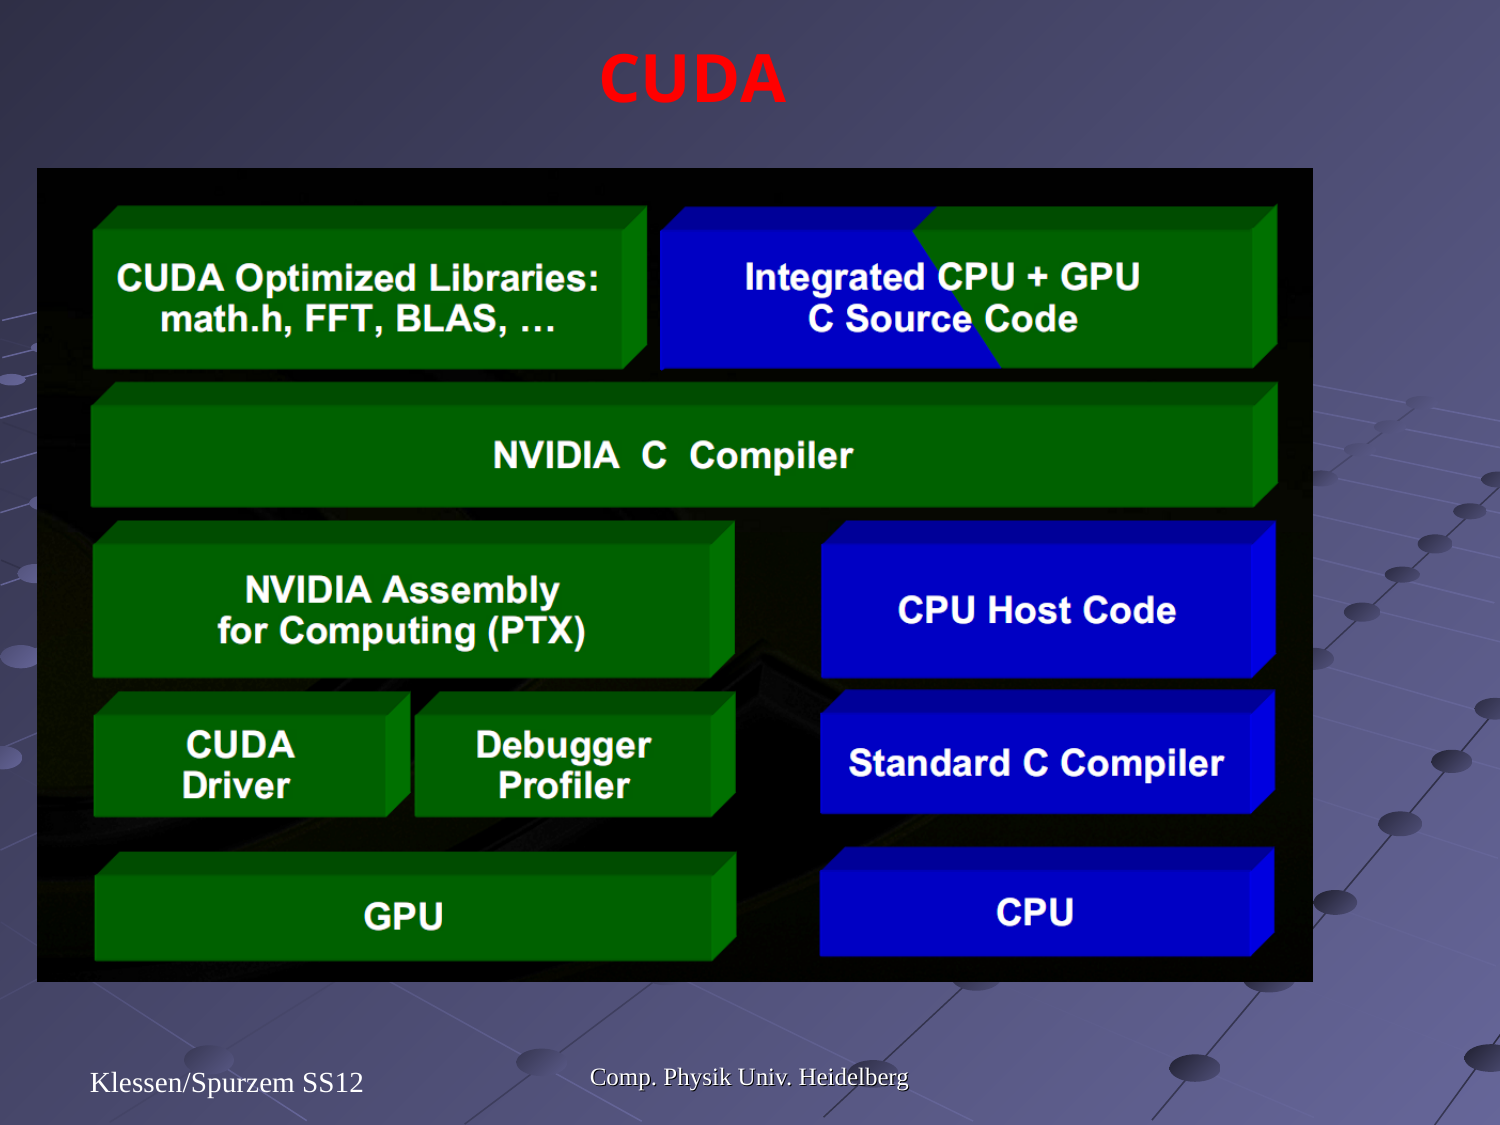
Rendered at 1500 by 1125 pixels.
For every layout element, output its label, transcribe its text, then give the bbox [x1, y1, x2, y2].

picture [37, 168, 1313, 983]
text_box CUDA [583, 28, 900, 124]
